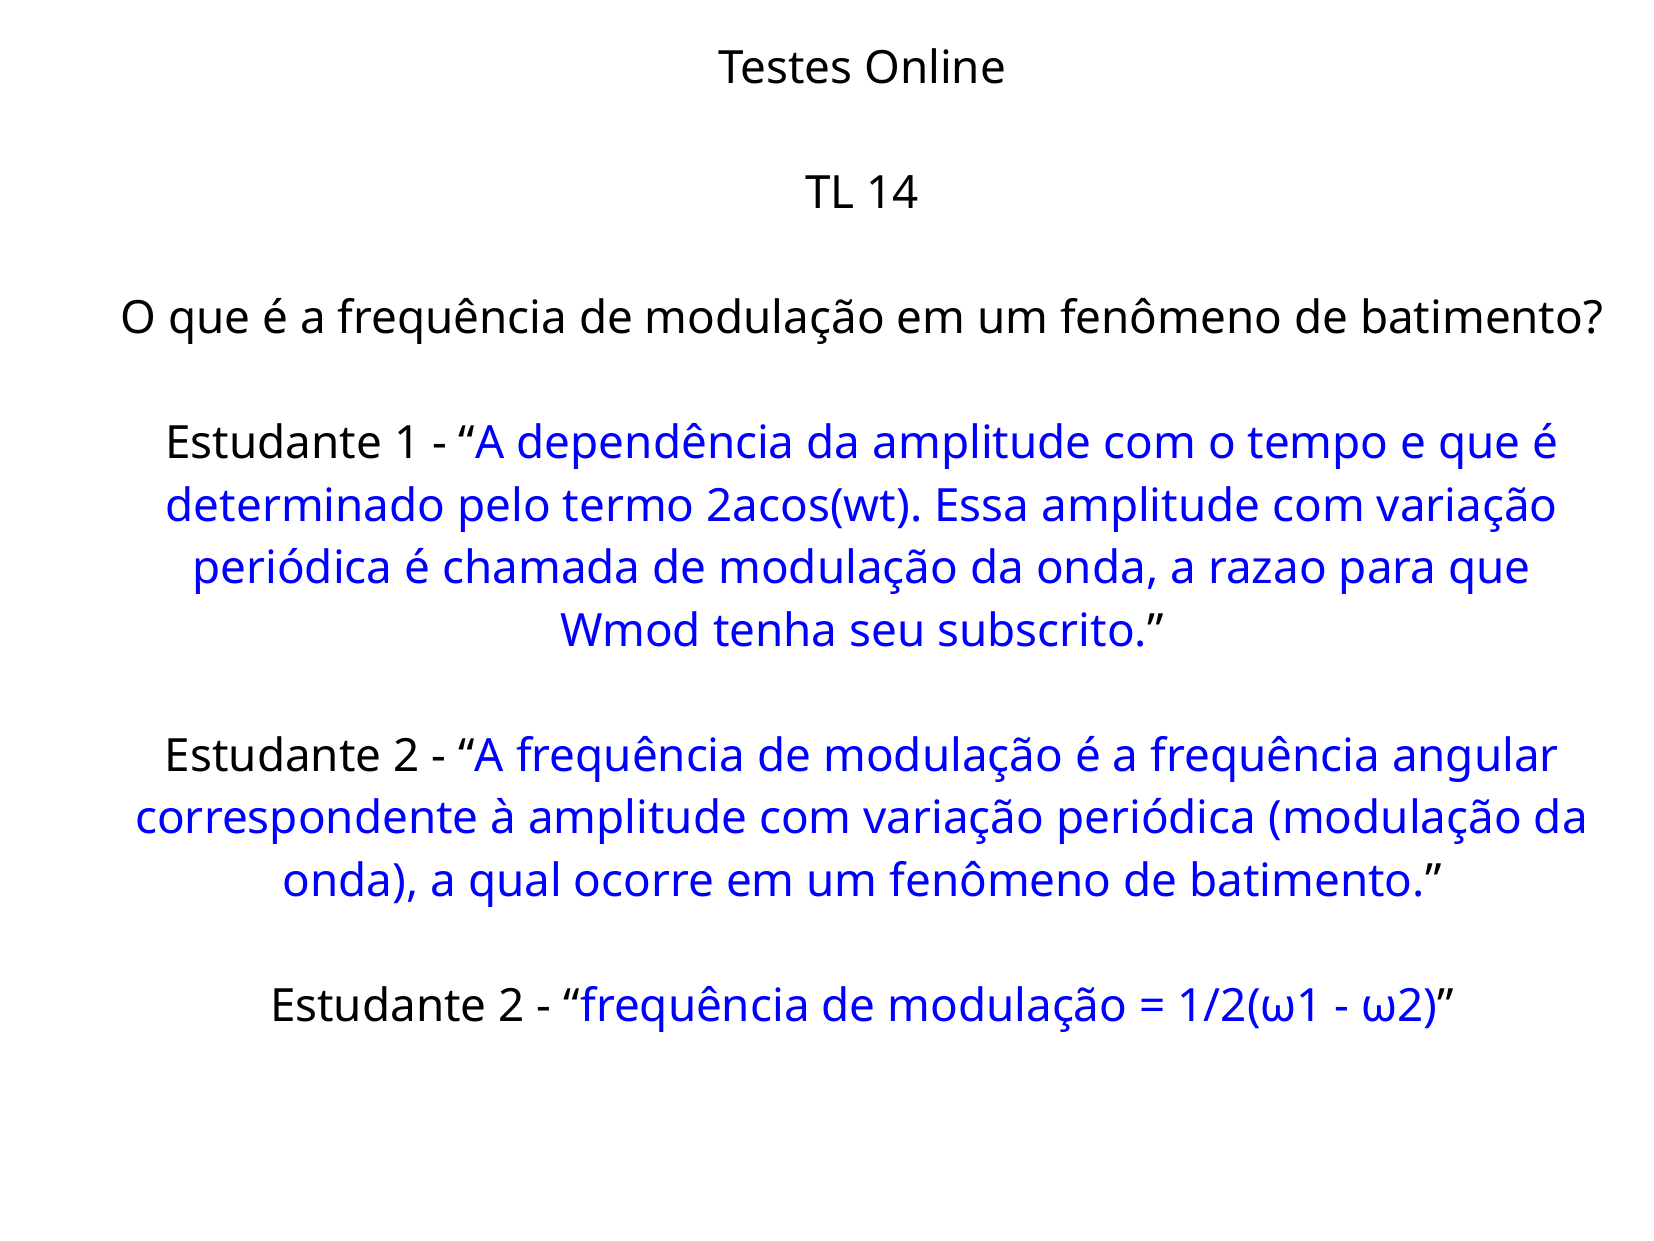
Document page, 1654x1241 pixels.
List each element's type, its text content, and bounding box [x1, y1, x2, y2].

title Testes Online TL 14 O que é a frequência de modulação em um fenômeno de batimento? Estudante 1 - “A dependência da amplitude com o tempo e que é determinado pelo termo 2acos(wt). Essa amplitude com variação periódica é chamada de modulação da onda, a razao para que Wmod tenha seu subscrito.” Estudante 2 - “A frequência de modulação é a frequência angular correspondente à amplitude com variação periódica (modulação da onda), a qual ocorre em um fenômeno de batimento.” Estudante 2 - “frequência de modulação = 1/2(ω1 - ω2)” [118, 99, 1607, 1095]
